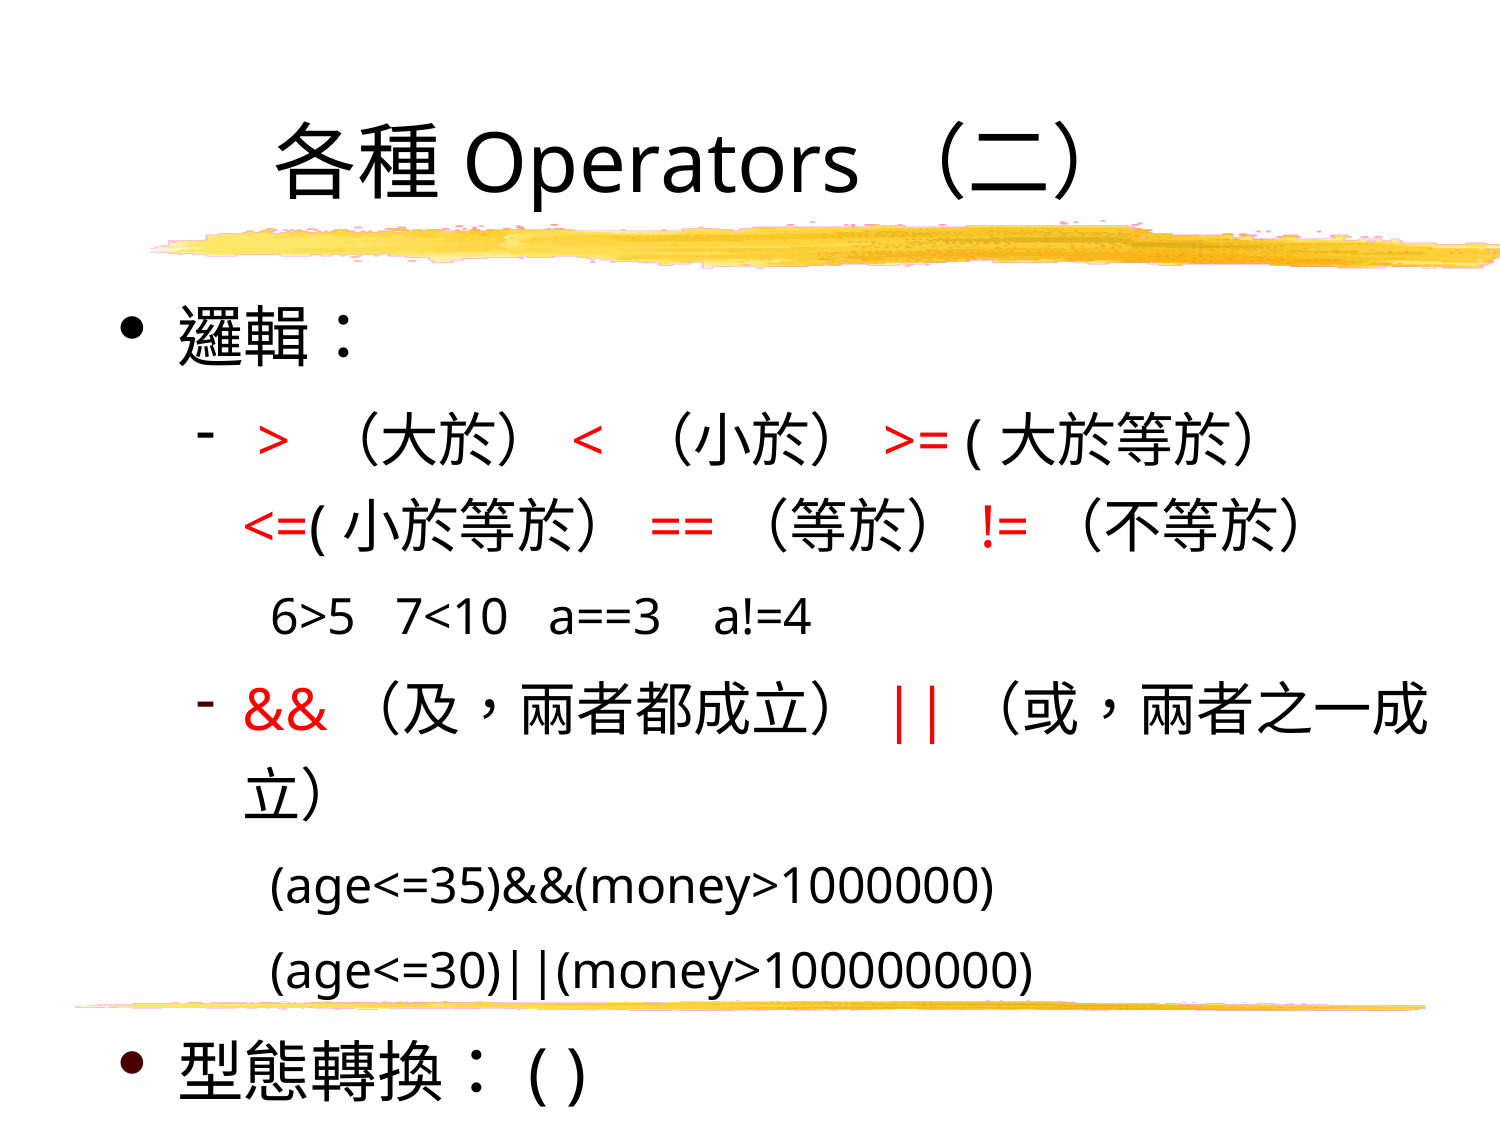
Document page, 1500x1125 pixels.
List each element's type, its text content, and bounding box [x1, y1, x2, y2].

list 邏輯： > （大於）< （小於）>= (大於等於） <=(小於等於）==（等於）!=（不等於） 6>5 7<10 a==3 a!=4 &&（及，兩者都成立）||（或，兩者之一成立） (age<=35)&&(money>1000000) (age<=30)||(money>100000000) 型態轉換：( ) b=(int) 3.68; c=(double) 4; [106, 275, 1450, 1115]
picture [75, 999, 106, 1013]
title 各種Operators（二） [66, 37, 1342, 225]
picture [150, 215, 1500, 279]
